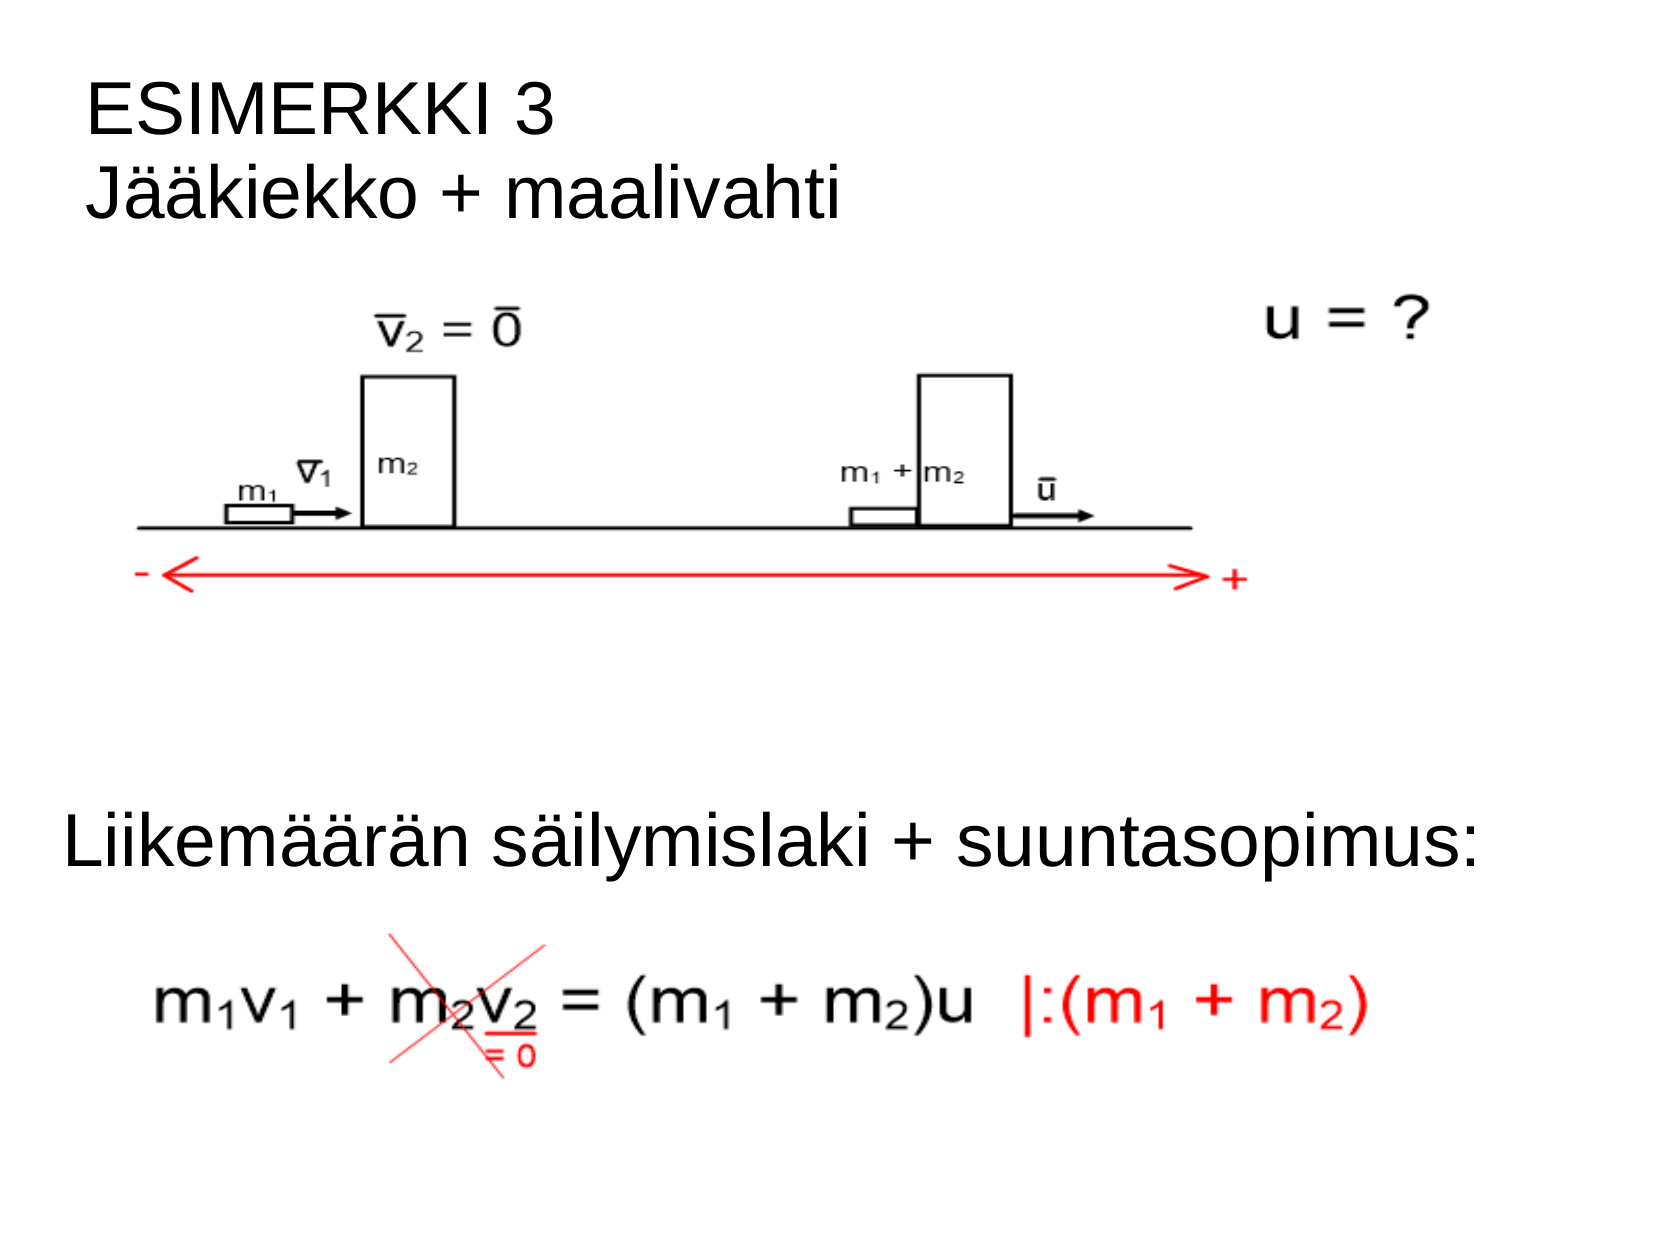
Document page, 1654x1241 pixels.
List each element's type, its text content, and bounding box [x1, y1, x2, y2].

text_box Liikemäärän säilymislaki + suuntasopimus: [47, 791, 1571, 910]
picture [23, 248, 1562, 642]
text_box ESIMERKKI 3 Jääkiekko + maalivahti [70, 59, 998, 248]
picture [94, 897, 1426, 1104]
